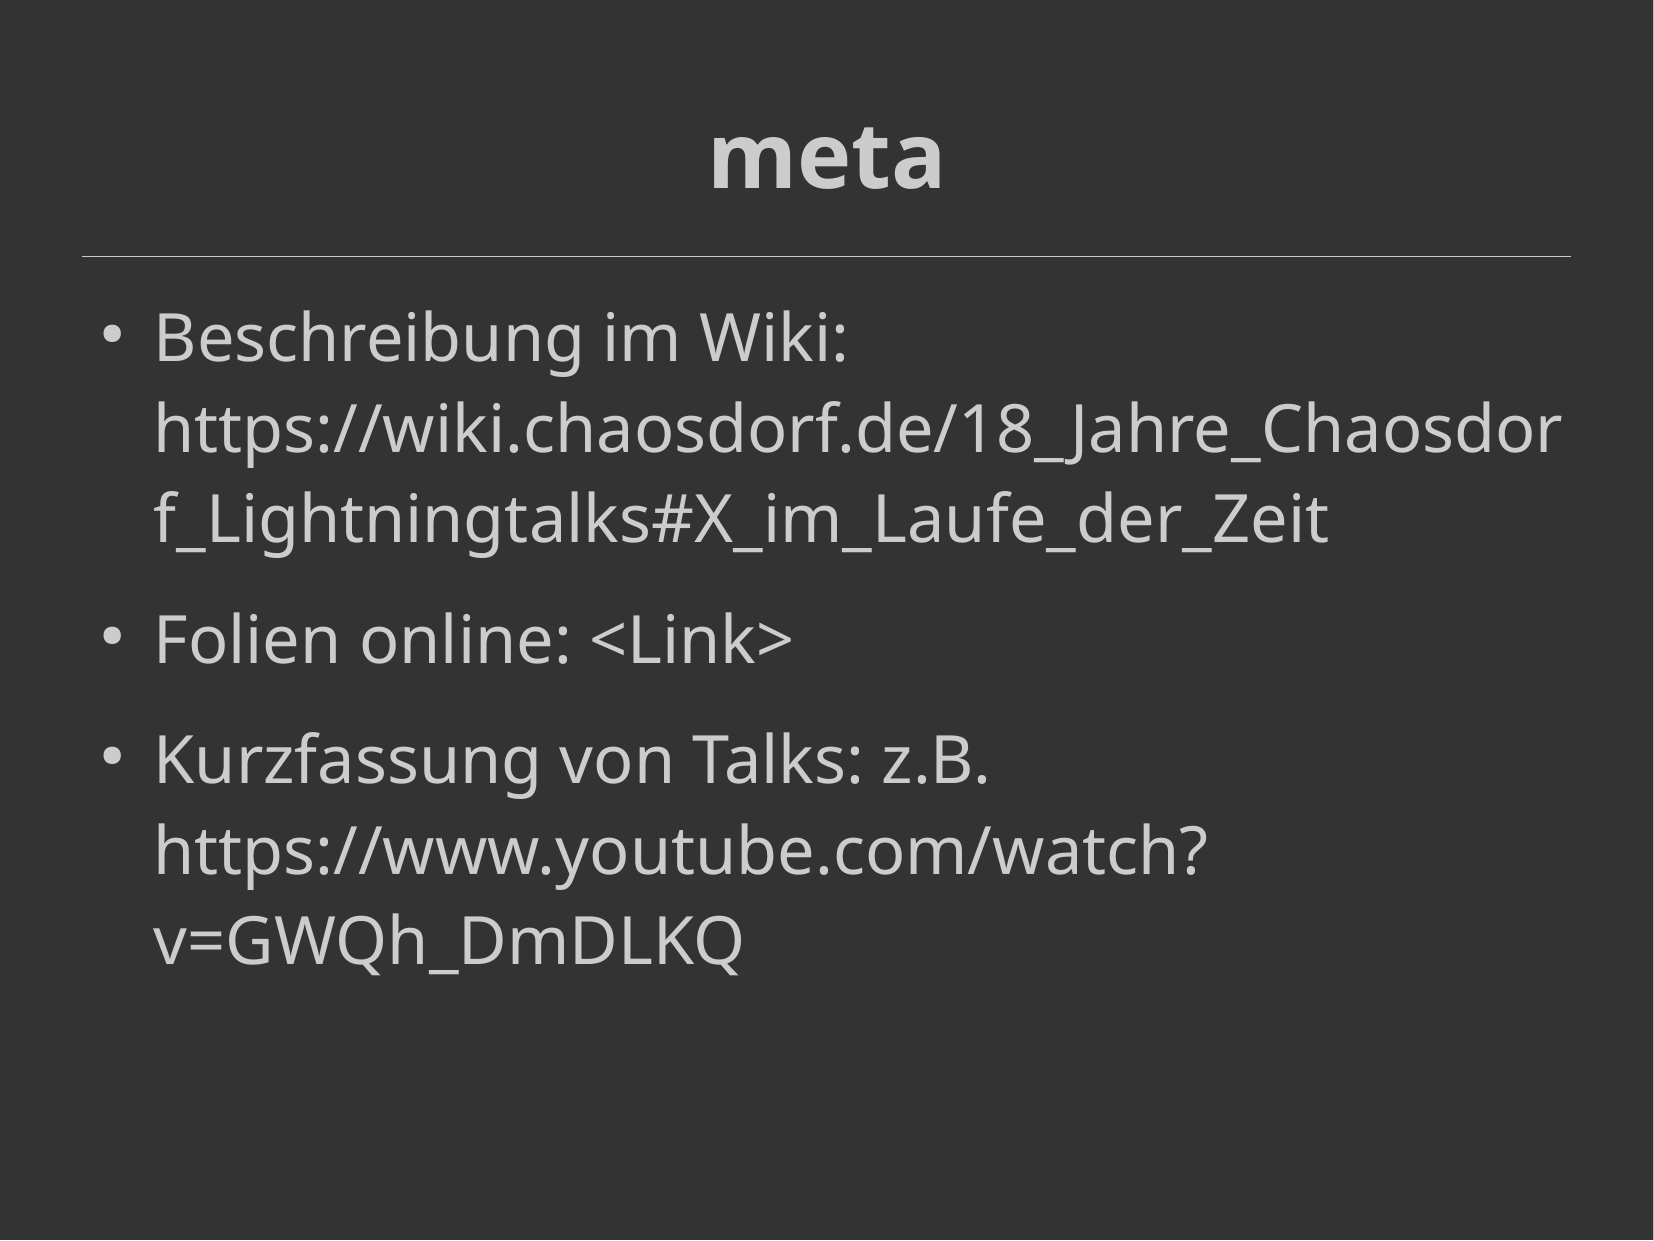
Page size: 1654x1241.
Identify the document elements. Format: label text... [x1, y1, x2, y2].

title meta [82, 49, 1571, 257]
list Beschreibung im Wiki: https://wiki.chaosdorf.de/18_Jahre_Chaosdorf_Lightningtalks#X_im_Laufe_der_Zeit Folien online: <Link> Kurzfassung von Talks: z.B. https://www.youtube.com/watch?v=GWQh_DmDLKQ [82, 290, 1571, 1010]
